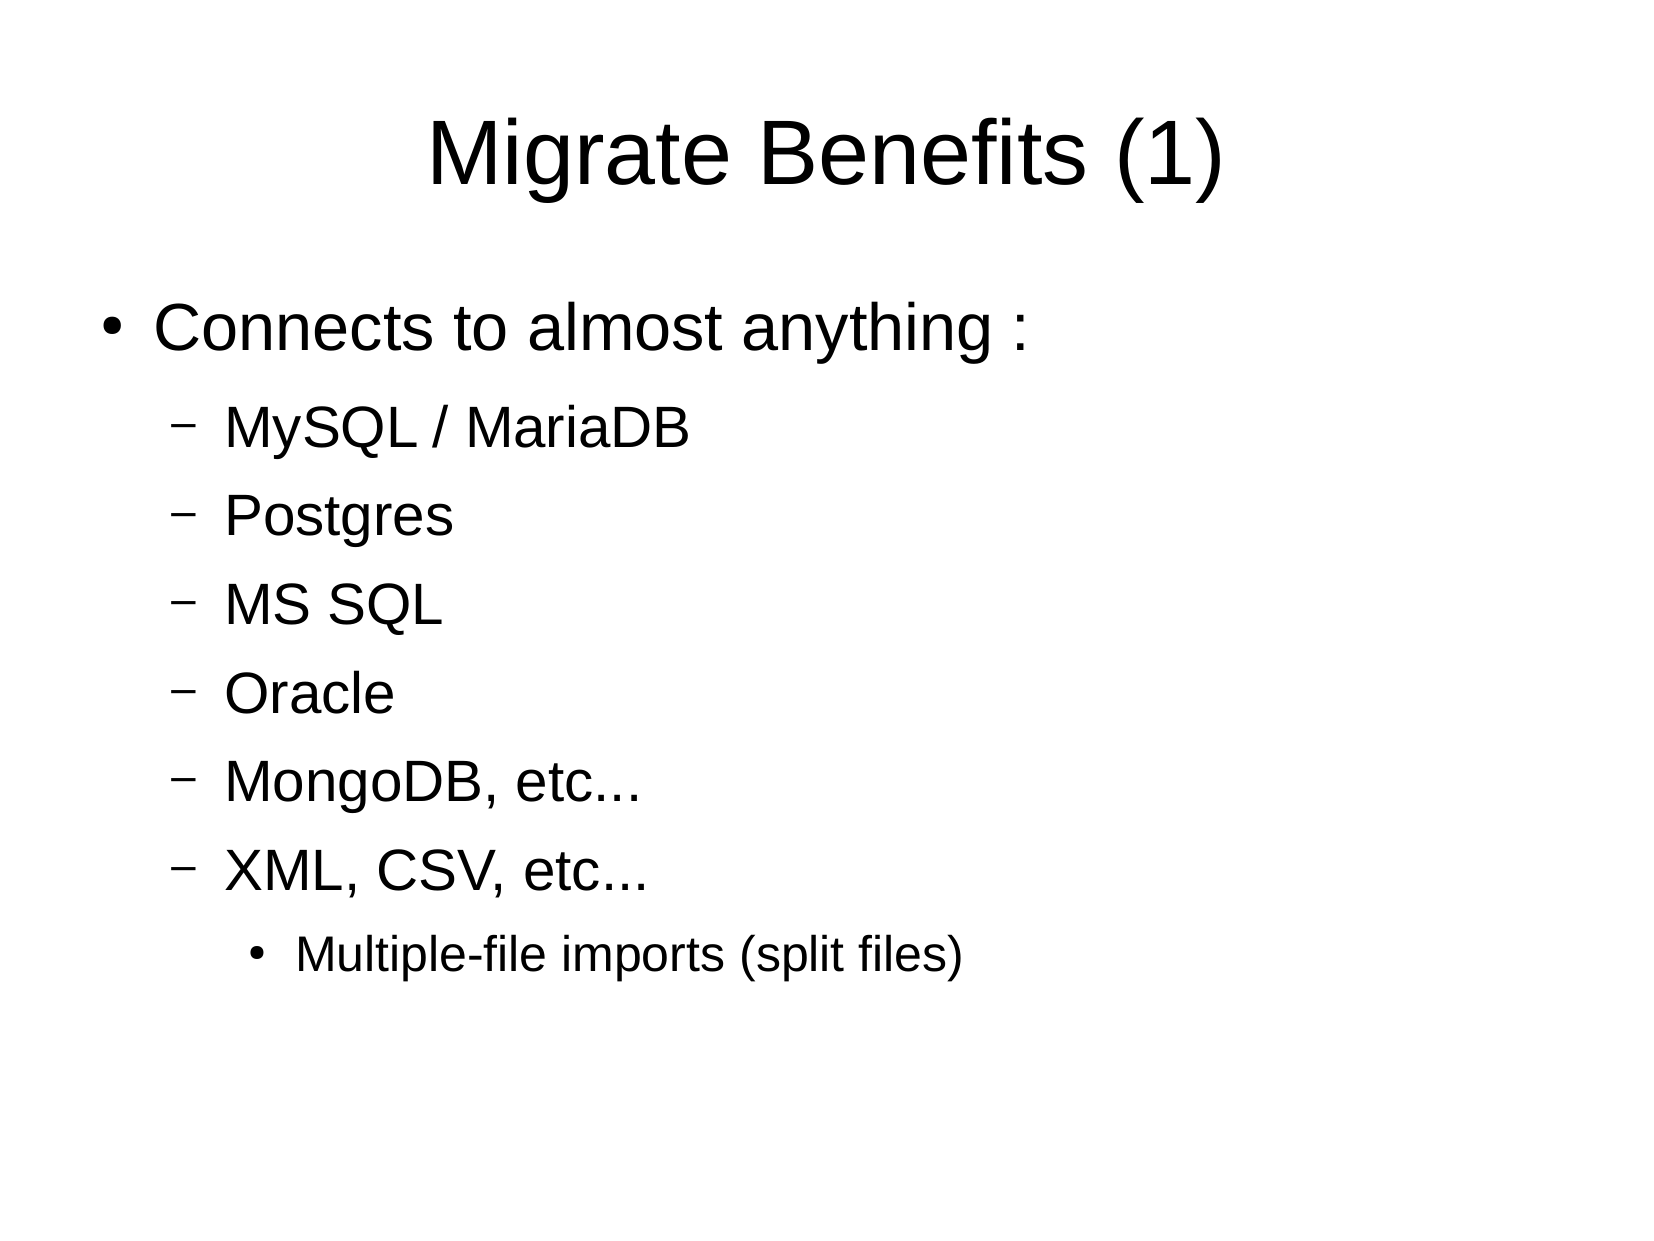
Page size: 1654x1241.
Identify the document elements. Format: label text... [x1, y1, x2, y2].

title Migrate Benefits (1) [82, 49, 1571, 257]
list Connects to almost anything : MySQL / MariaDB Postgres MS SQL Oracle MongoDB, etc... XML, CSV, etc... Multiple-file imports (split files) [82, 290, 1538, 1010]
